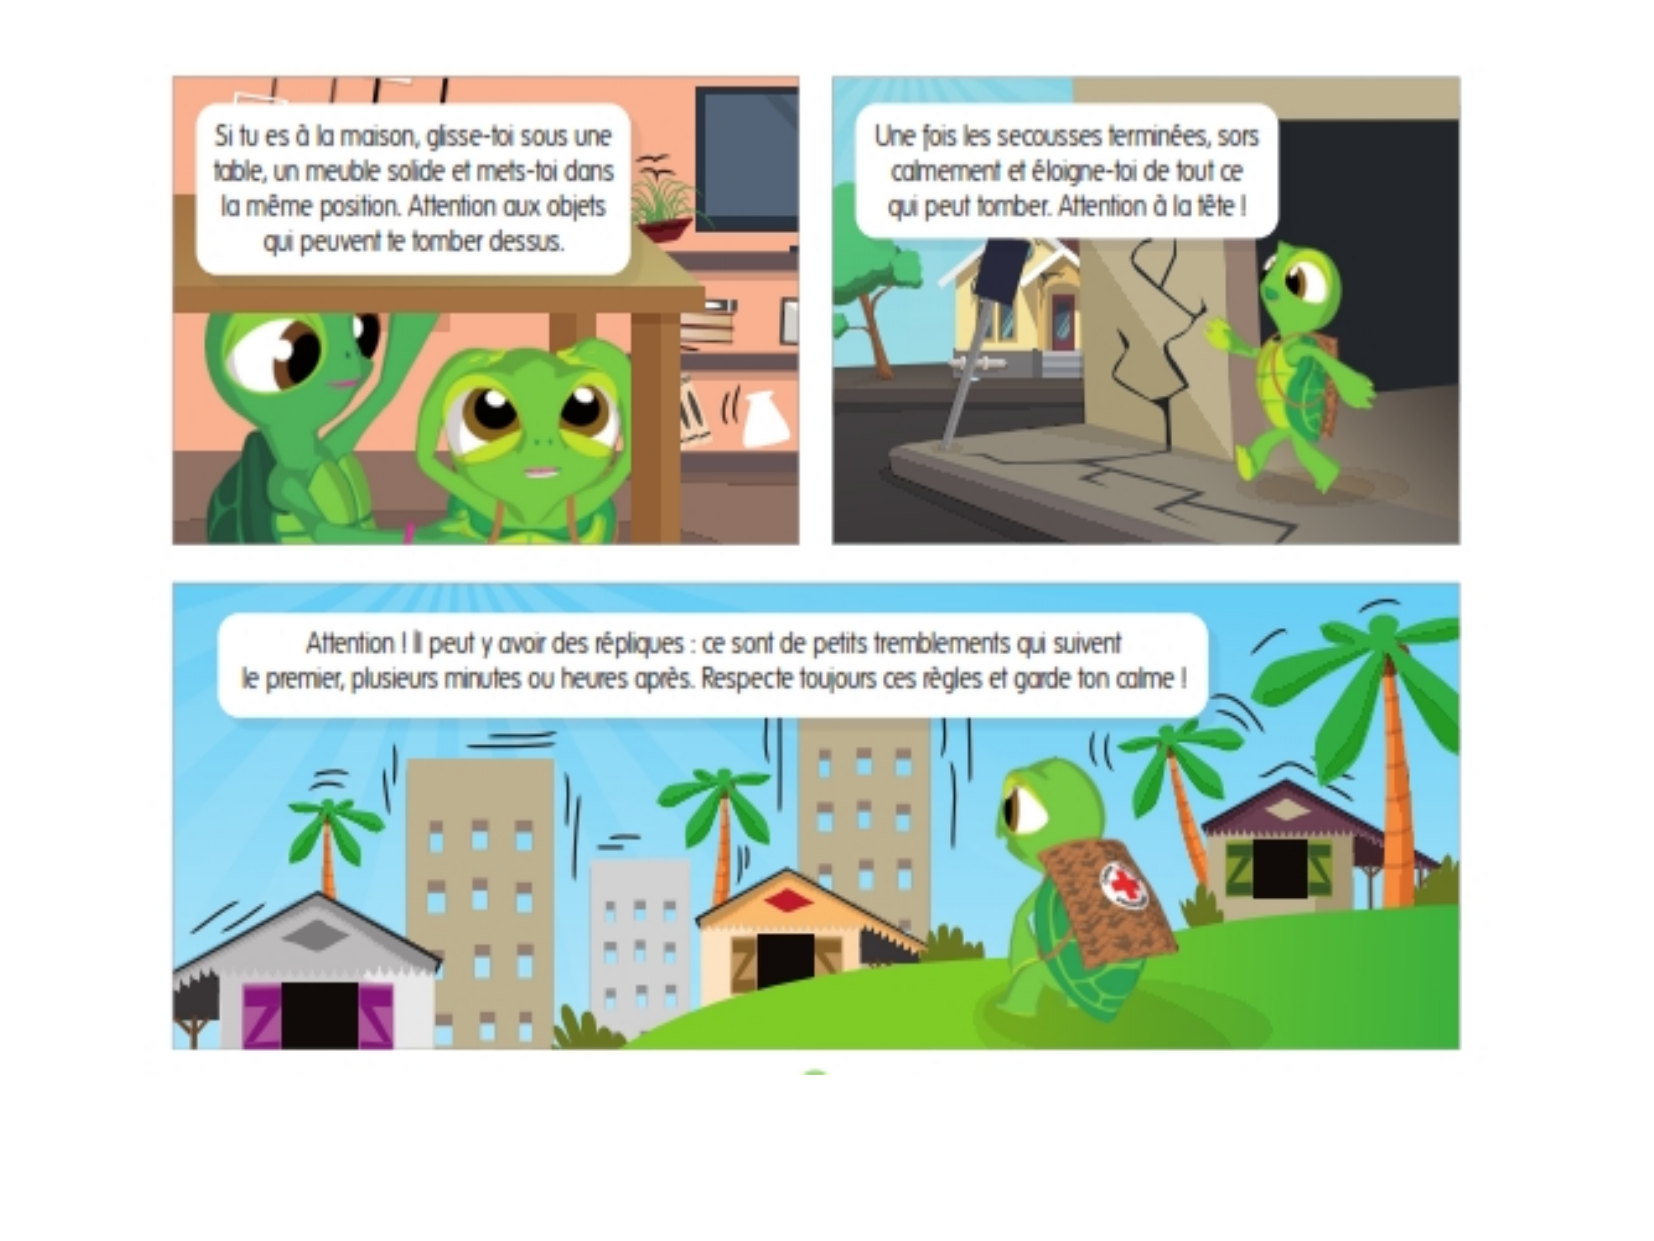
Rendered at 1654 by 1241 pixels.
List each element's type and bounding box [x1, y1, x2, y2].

picture [141, 63, 1524, 1075]
